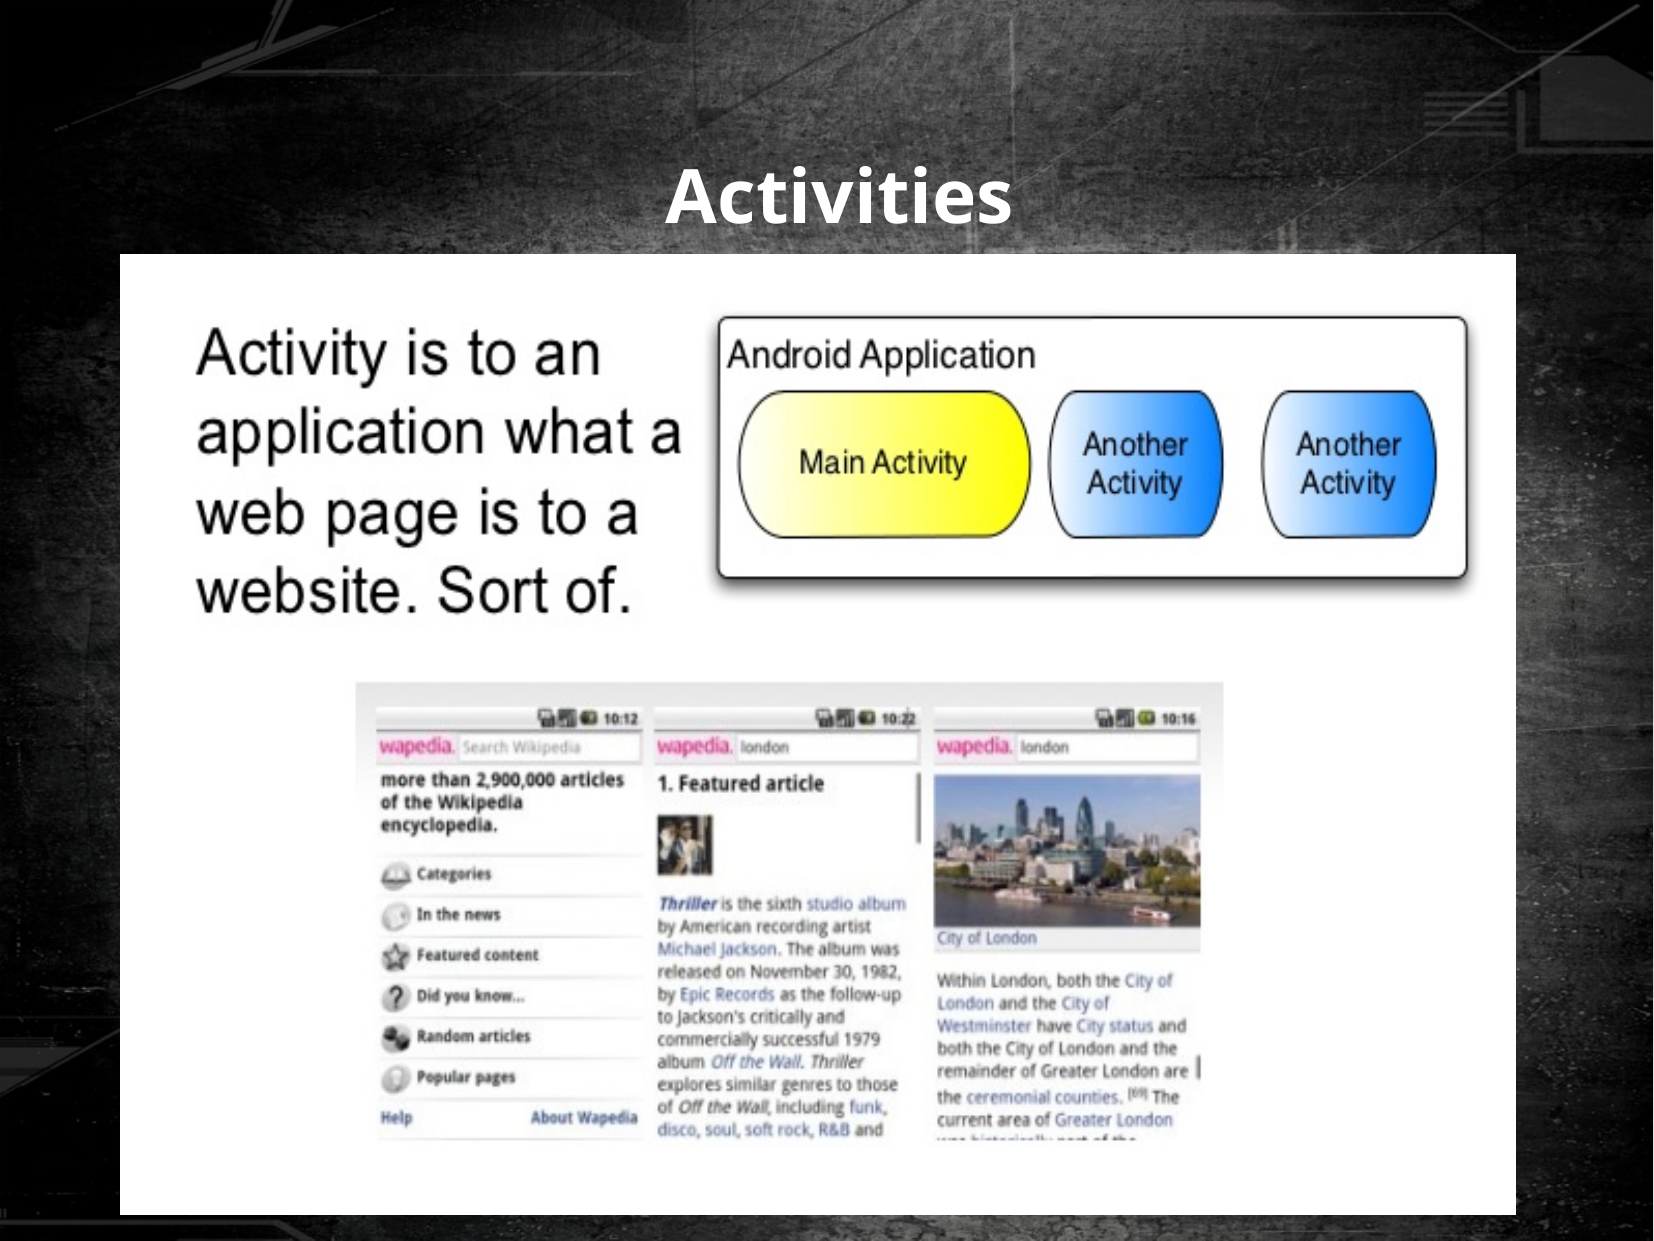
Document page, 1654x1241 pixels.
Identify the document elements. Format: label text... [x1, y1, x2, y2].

picture [0, 0, 1654, 1241]
text_box Activities [270, 135, 1411, 254]
